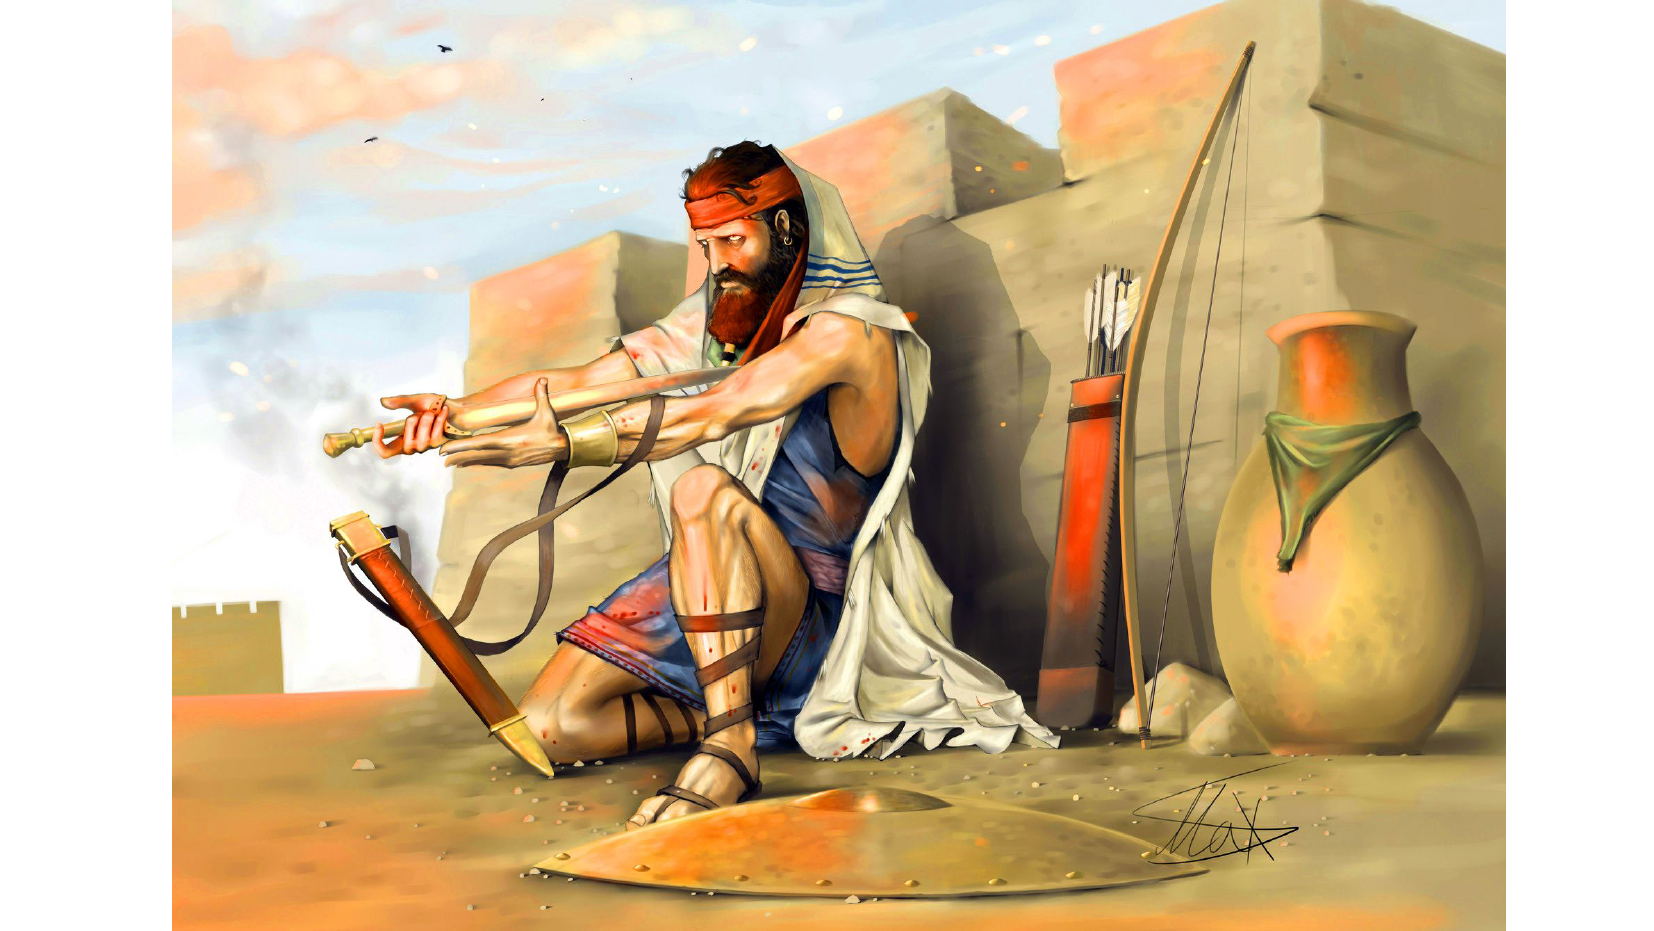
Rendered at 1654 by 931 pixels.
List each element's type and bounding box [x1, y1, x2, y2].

picture [172, 0, 1506, 931]
